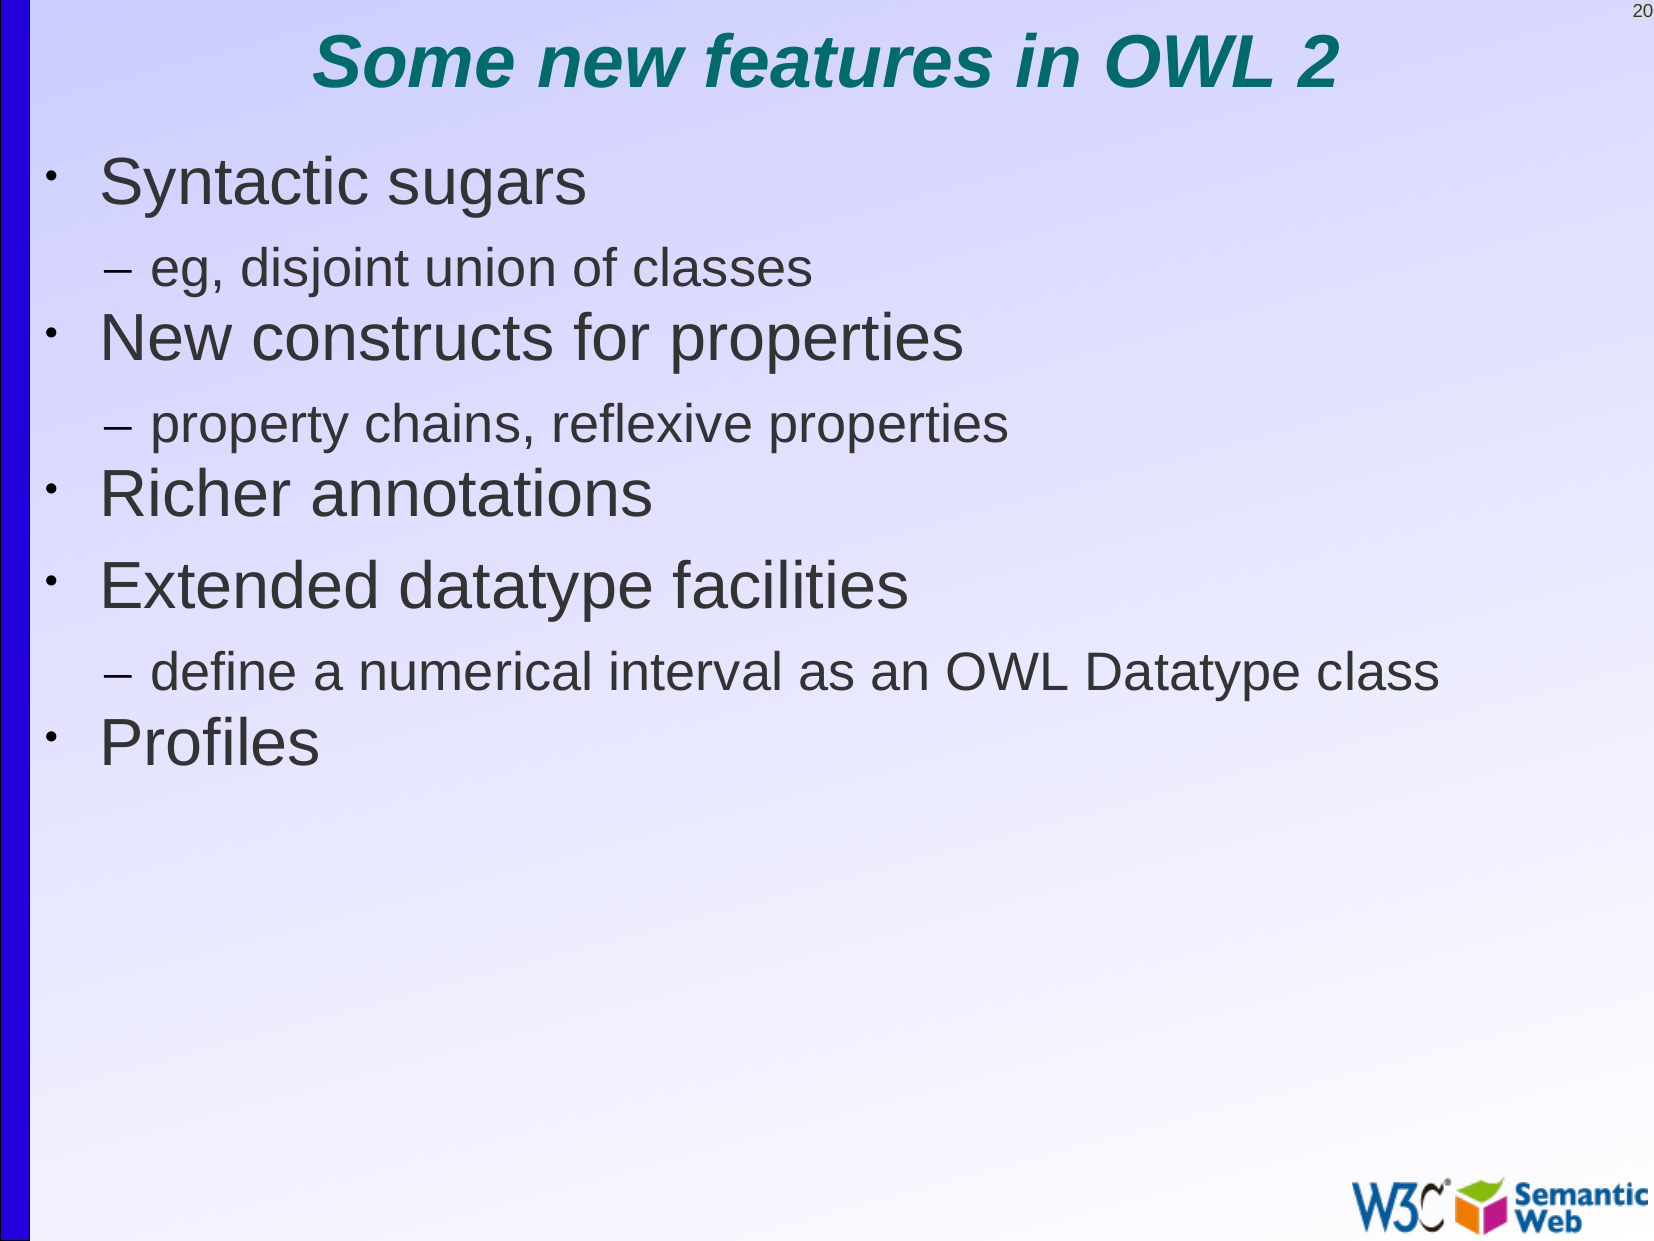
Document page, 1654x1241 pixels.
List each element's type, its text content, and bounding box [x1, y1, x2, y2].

picture [1352, 1175, 1648, 1235]
title Some new features in OWL 2 [0, 13, 1654, 117]
list Syntactic sugars eg, disjoint union of classes New constructs for properties property chains, reflexive properties Richer annotations Extended datatype facilities define a numerical interval as an OWL Datatype class Profiles [29, 147, 1624, 1119]
